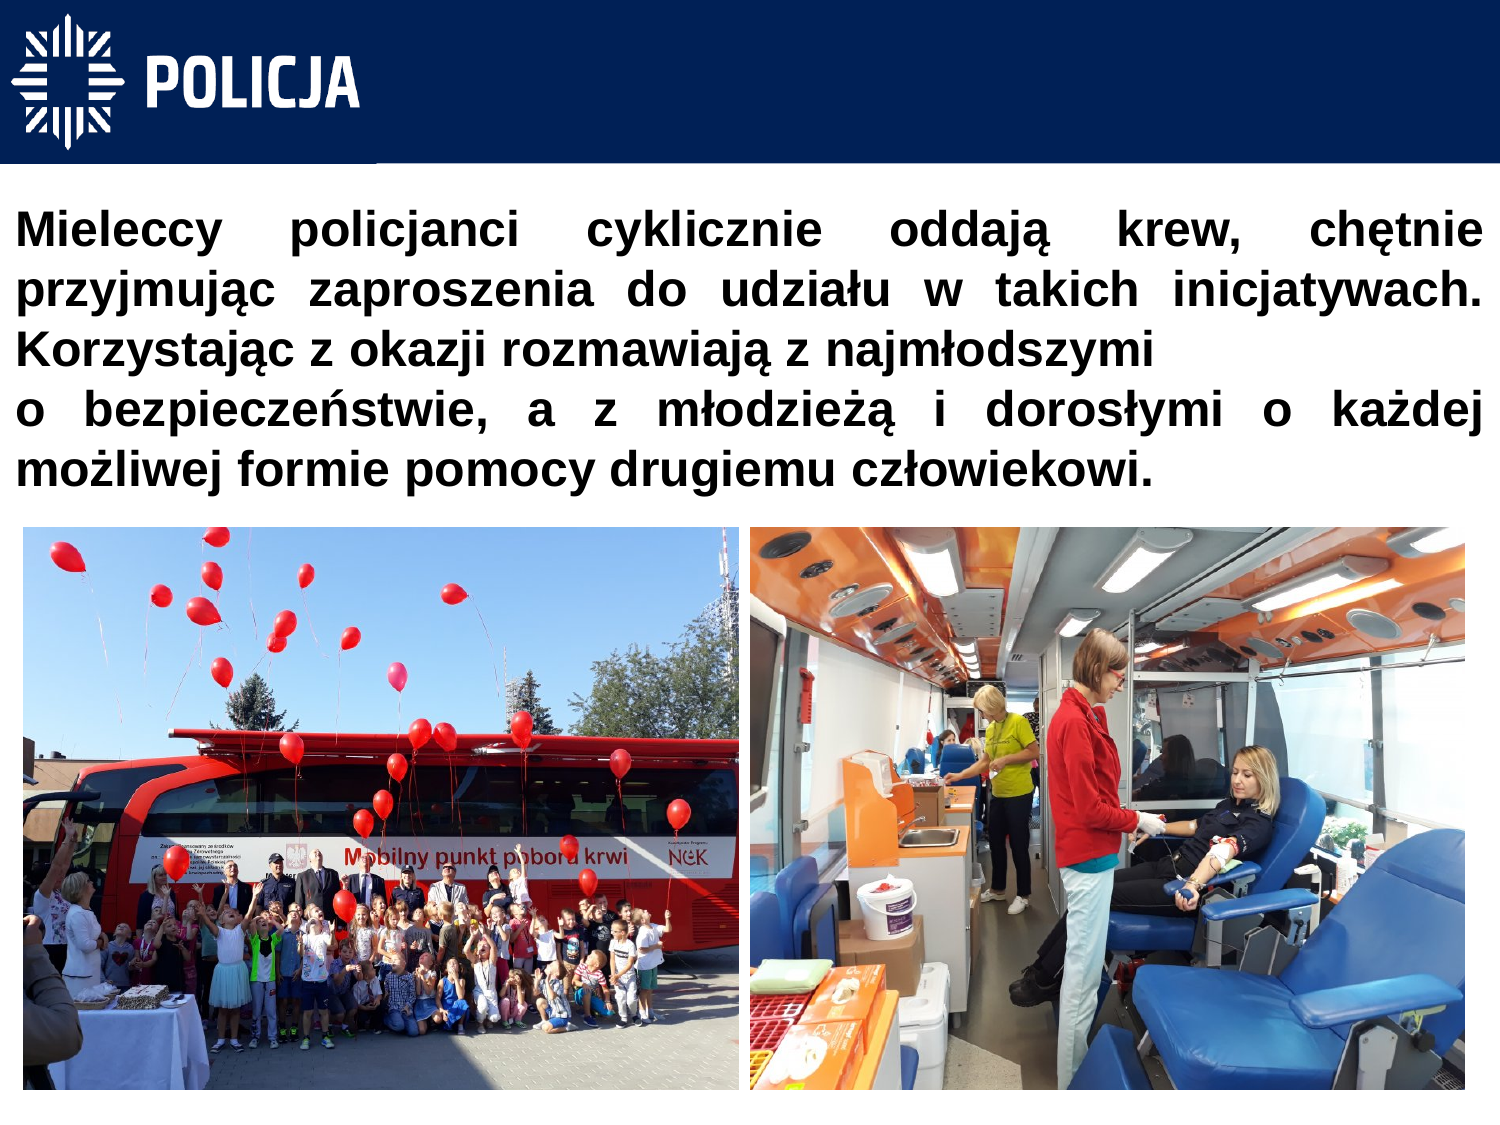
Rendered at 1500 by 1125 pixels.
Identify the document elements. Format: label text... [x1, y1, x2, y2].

text_box [360, 0, 1500, 164]
picture [23, 527, 739, 1090]
picture [750, 527, 1465, 1090]
text_box Mieleccy policjanci cyklicznie oddają krew, chętnie przyjmując zaproszenia do udziału w takich inicjatywach. Korzystając z okazji rozmawiają z najmłodszymi o bezpieczeństwie, a z młodzieżą i dorosłymi o każdej możliwej formie pomocy drugiemu człowiekowi. [0, 188, 1500, 504]
picture [0, 0, 360, 164]
